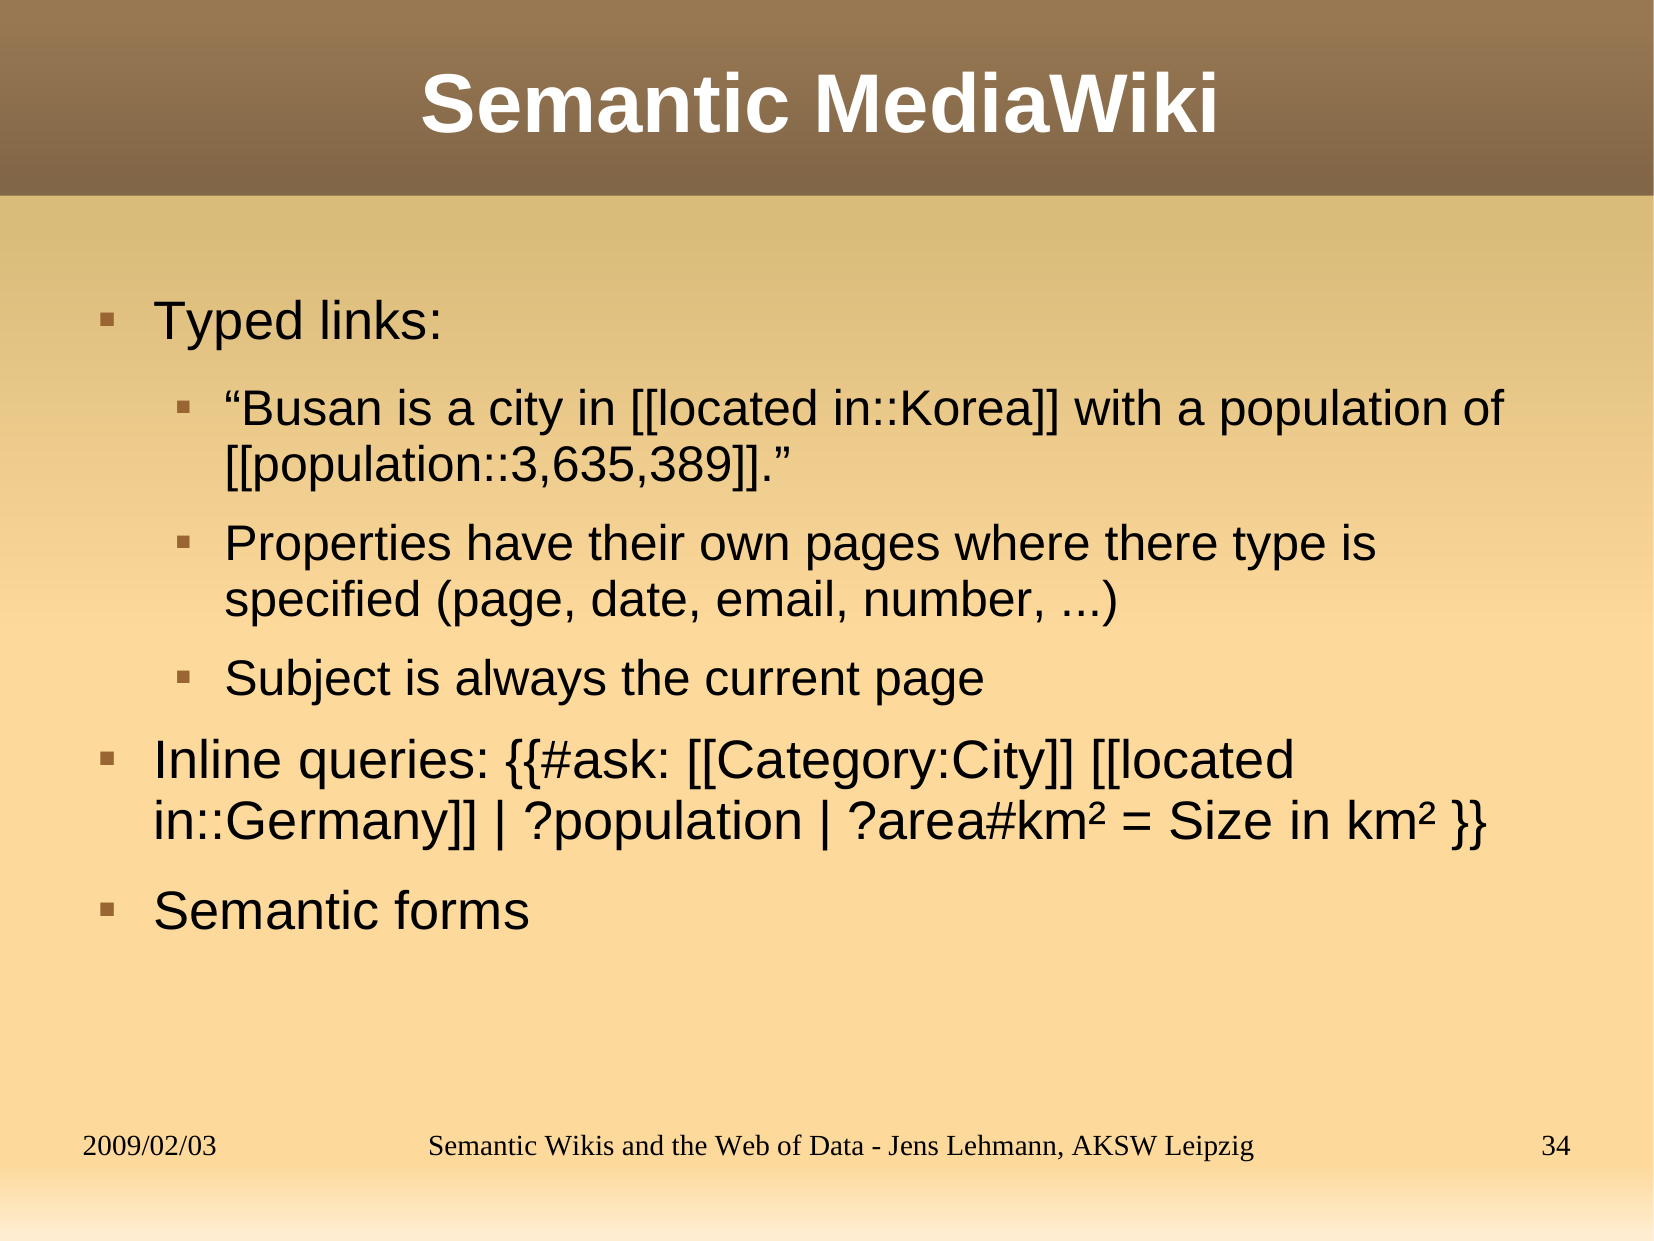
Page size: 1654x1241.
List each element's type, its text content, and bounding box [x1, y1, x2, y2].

picture [0, 0, 1654, 1241]
list Typed links: “Busan is a city in [[located in::Korea]] with a population of [[population::3,635,389]].” Properties have their own pages where there type is specified (page, date, email, number, ...) Subject is always the current page Inline queries: {{#ask: [[Category:City]] [[located in::Germany]] | ?population | ?area#km² = Size in km² }} Semantic forms [82, 290, 1571, 1094]
title Semantic MediaWiki [76, 7, 1565, 200]
